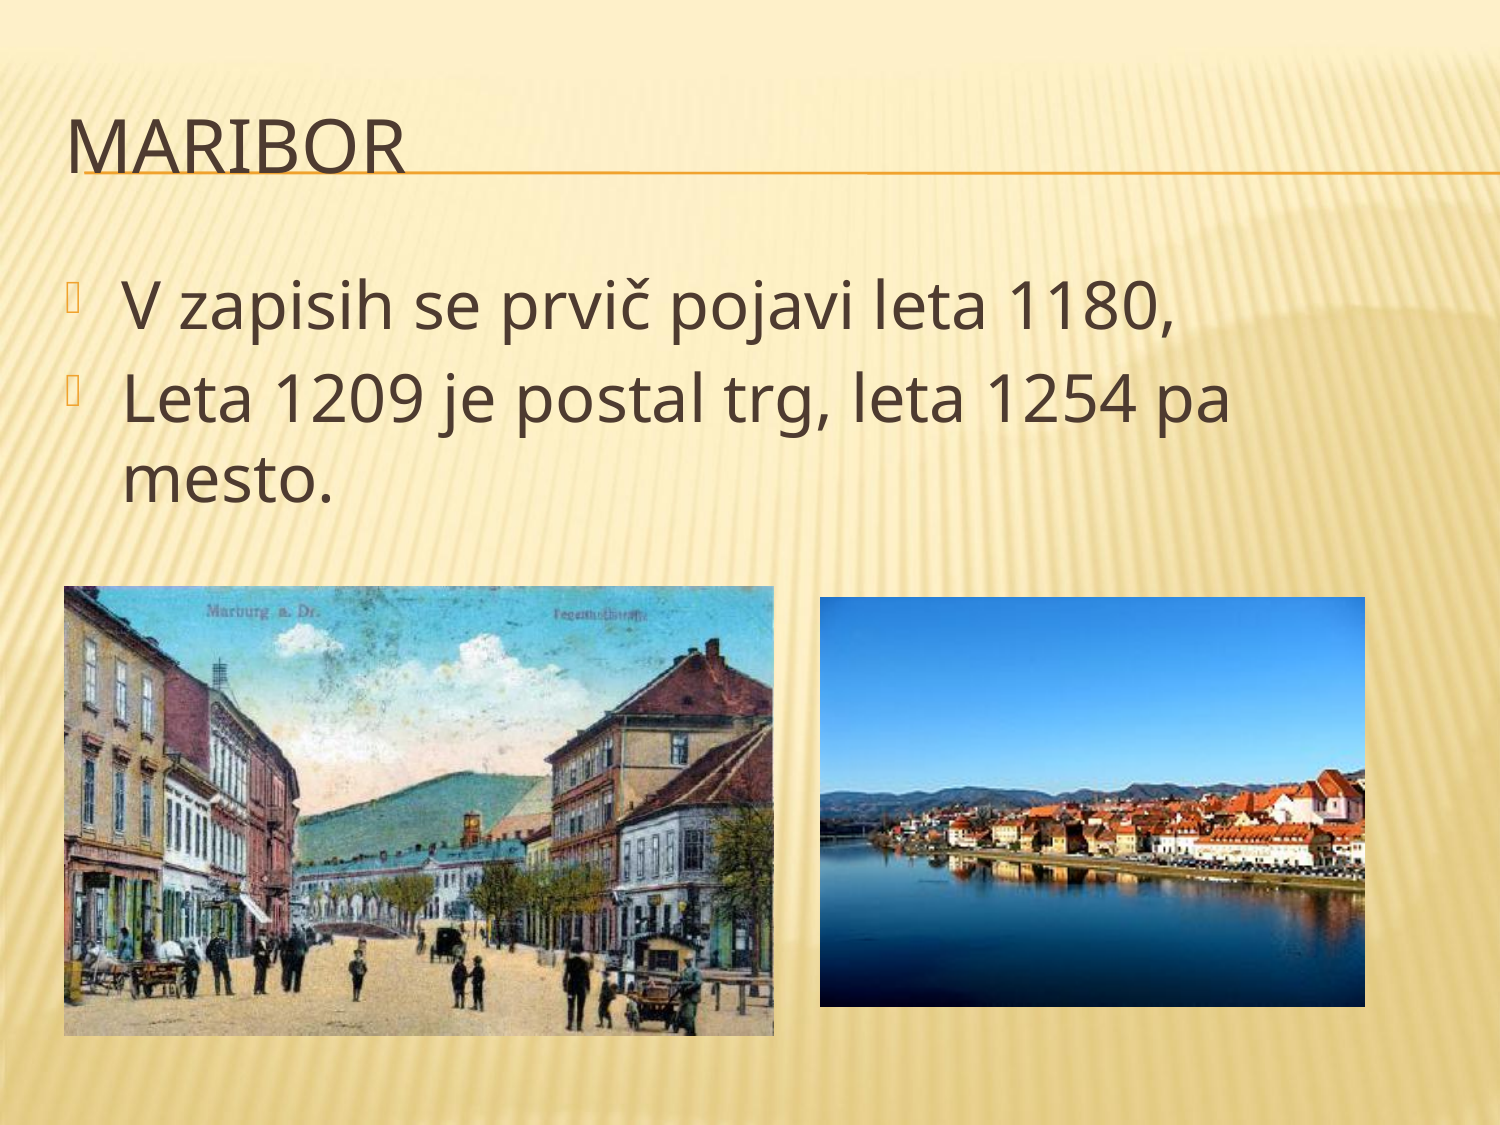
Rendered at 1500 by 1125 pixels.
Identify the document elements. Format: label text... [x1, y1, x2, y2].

picture [0, 0, 1500, 1125]
title MARIBOR [50, 75, 1475, 213]
list V zapisih se prvič pojavi leta 1180, Leta 1209 je postal trg, leta 1254 pa mesto. [50, 254, 1475, 998]
